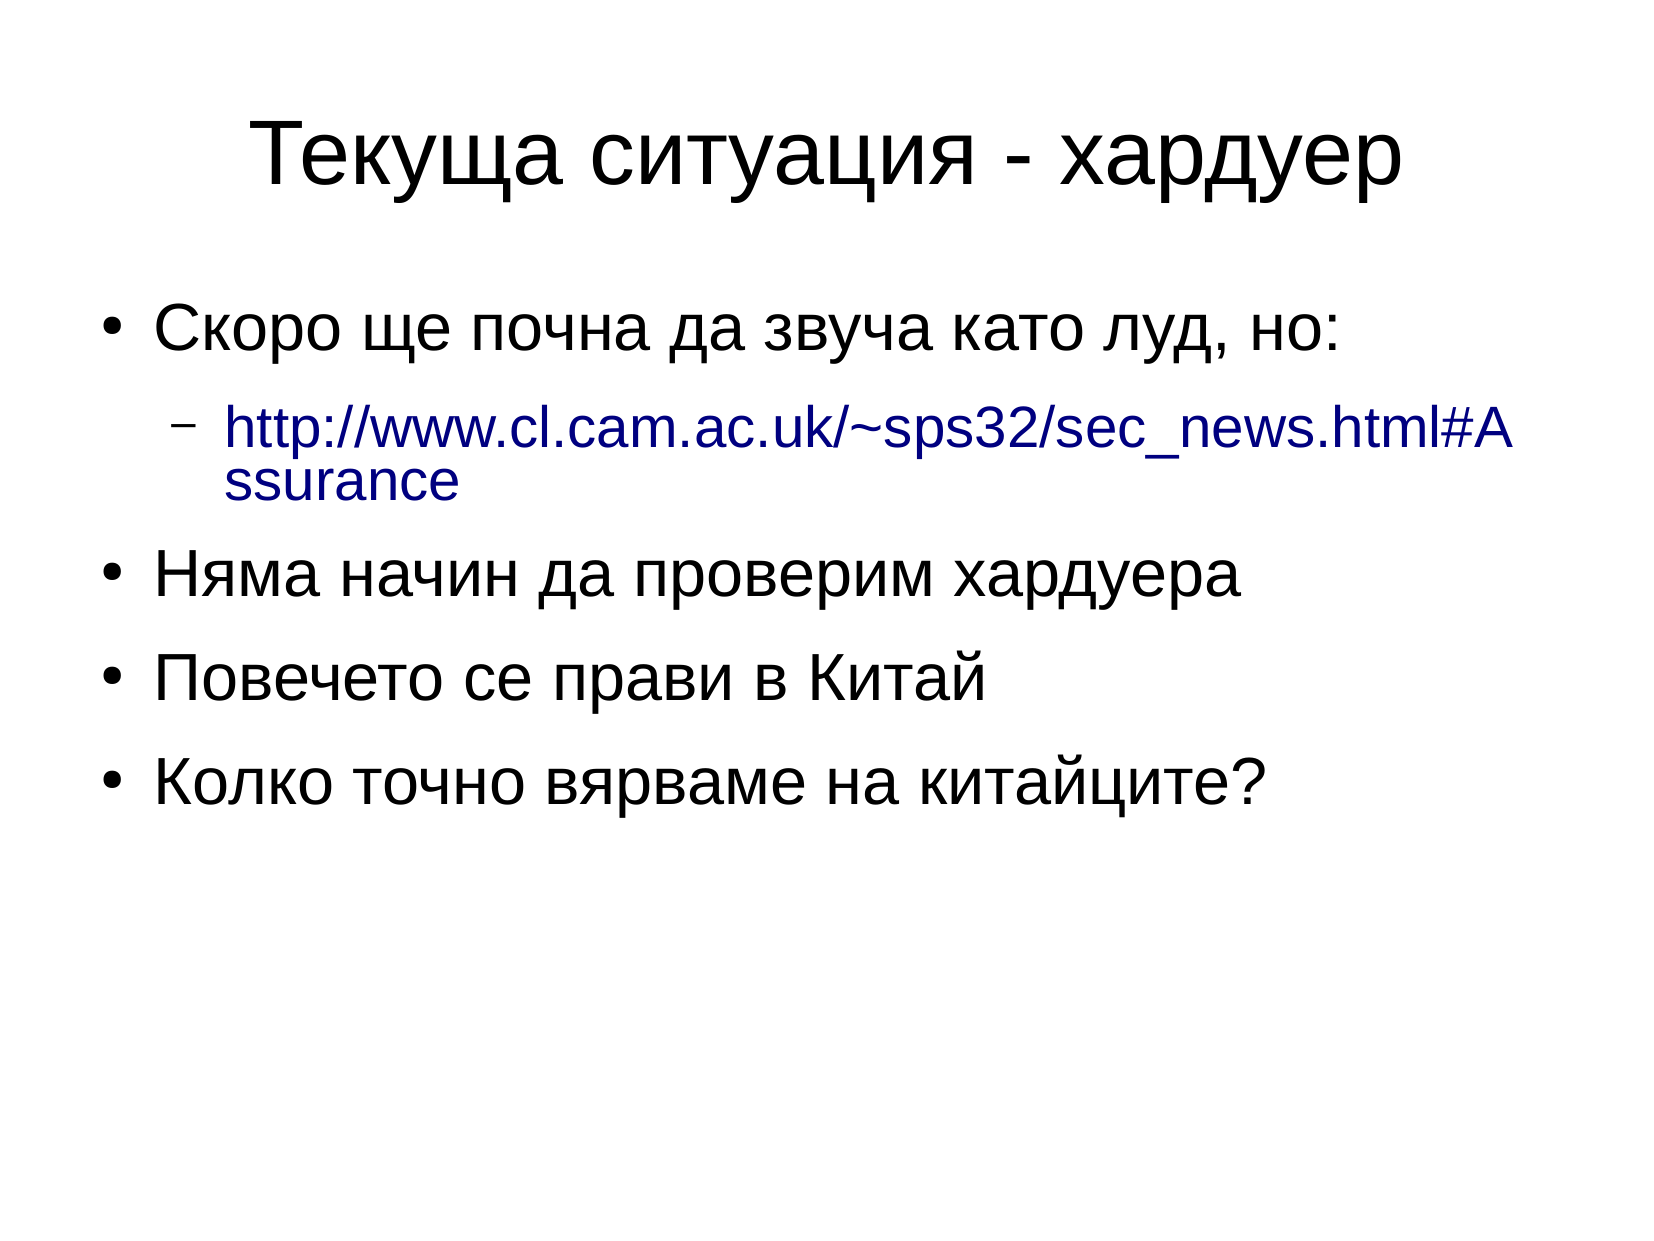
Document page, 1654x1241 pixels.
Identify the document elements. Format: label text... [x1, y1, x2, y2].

title Текуща ситуация - хардуер [82, 49, 1571, 257]
list Скоро ще почна да звуча като луд, но: http://www.cl.cam.ac.uk/~sps32/sec_news.html#Assurance Няма начин да проверим хардуера Повечето се прави в Китай Колко точно вярваме на китайците? [82, 290, 1538, 1010]
